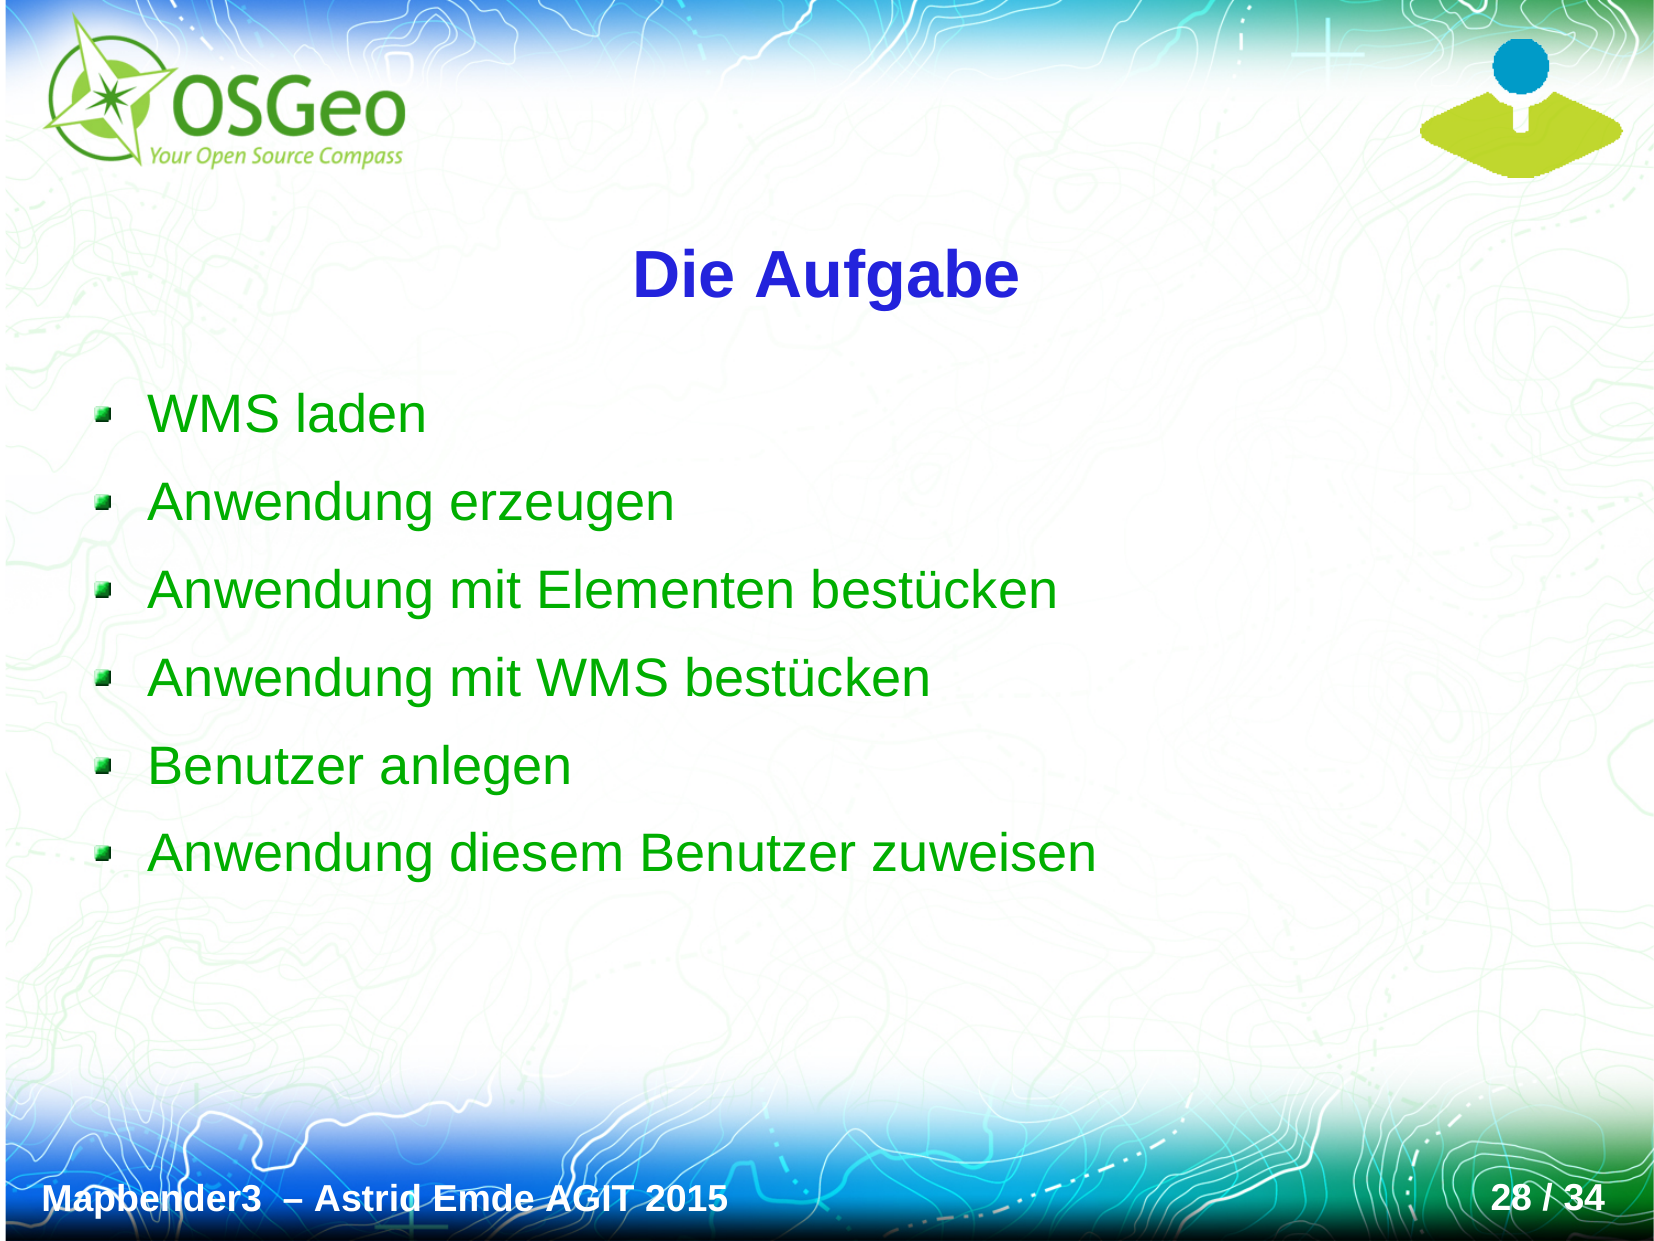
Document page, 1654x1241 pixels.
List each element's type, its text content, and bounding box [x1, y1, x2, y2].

list WMS laden Anwendung erzeugen Anwendung mit Elementen bestücken Anwendung mit WMS bestücken Benutzer anlegen Anwendung diesem Benutzer zuweisen [76, 383, 1565, 1188]
title Die Aufgabe [82, 200, 1571, 349]
picture [5, 0, 1654, 1241]
